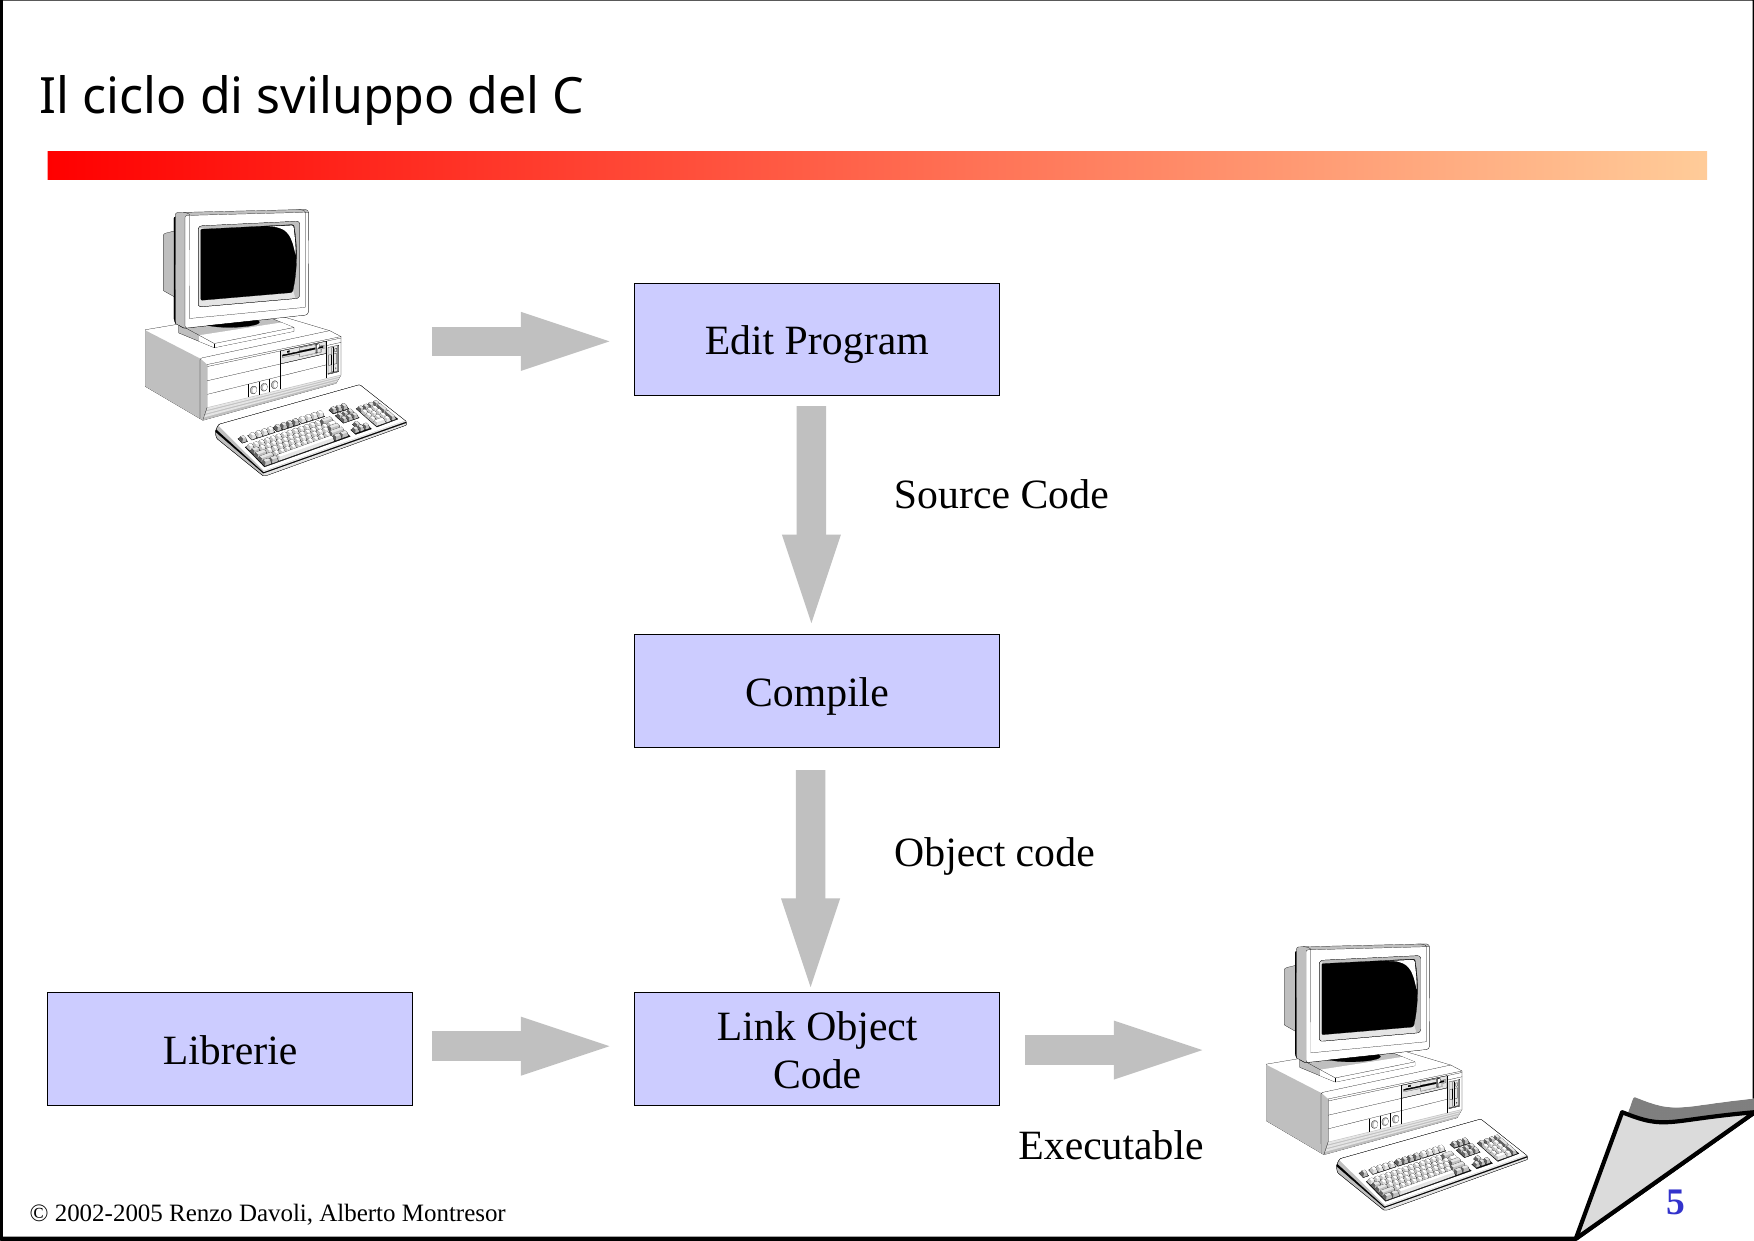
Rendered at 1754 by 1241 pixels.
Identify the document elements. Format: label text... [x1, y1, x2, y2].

text_box Librerie [47, 992, 413, 1106]
text_box Link Object Code [634, 992, 1000, 1106]
text_box Source Code [894, 468, 1146, 521]
text_box Edit Program [634, 283, 1000, 396]
text_box Object code [894, 826, 1130, 879]
chart [1266, 943, 1528, 1211]
text_box Executable [1018, 1119, 1236, 1173]
title Il ciclo di sviluppo del C [40, 49, 1714, 144]
text_box Compile [634, 634, 1000, 748]
chart [145, 209, 407, 476]
text_box main [750, 151, 754, 179]
